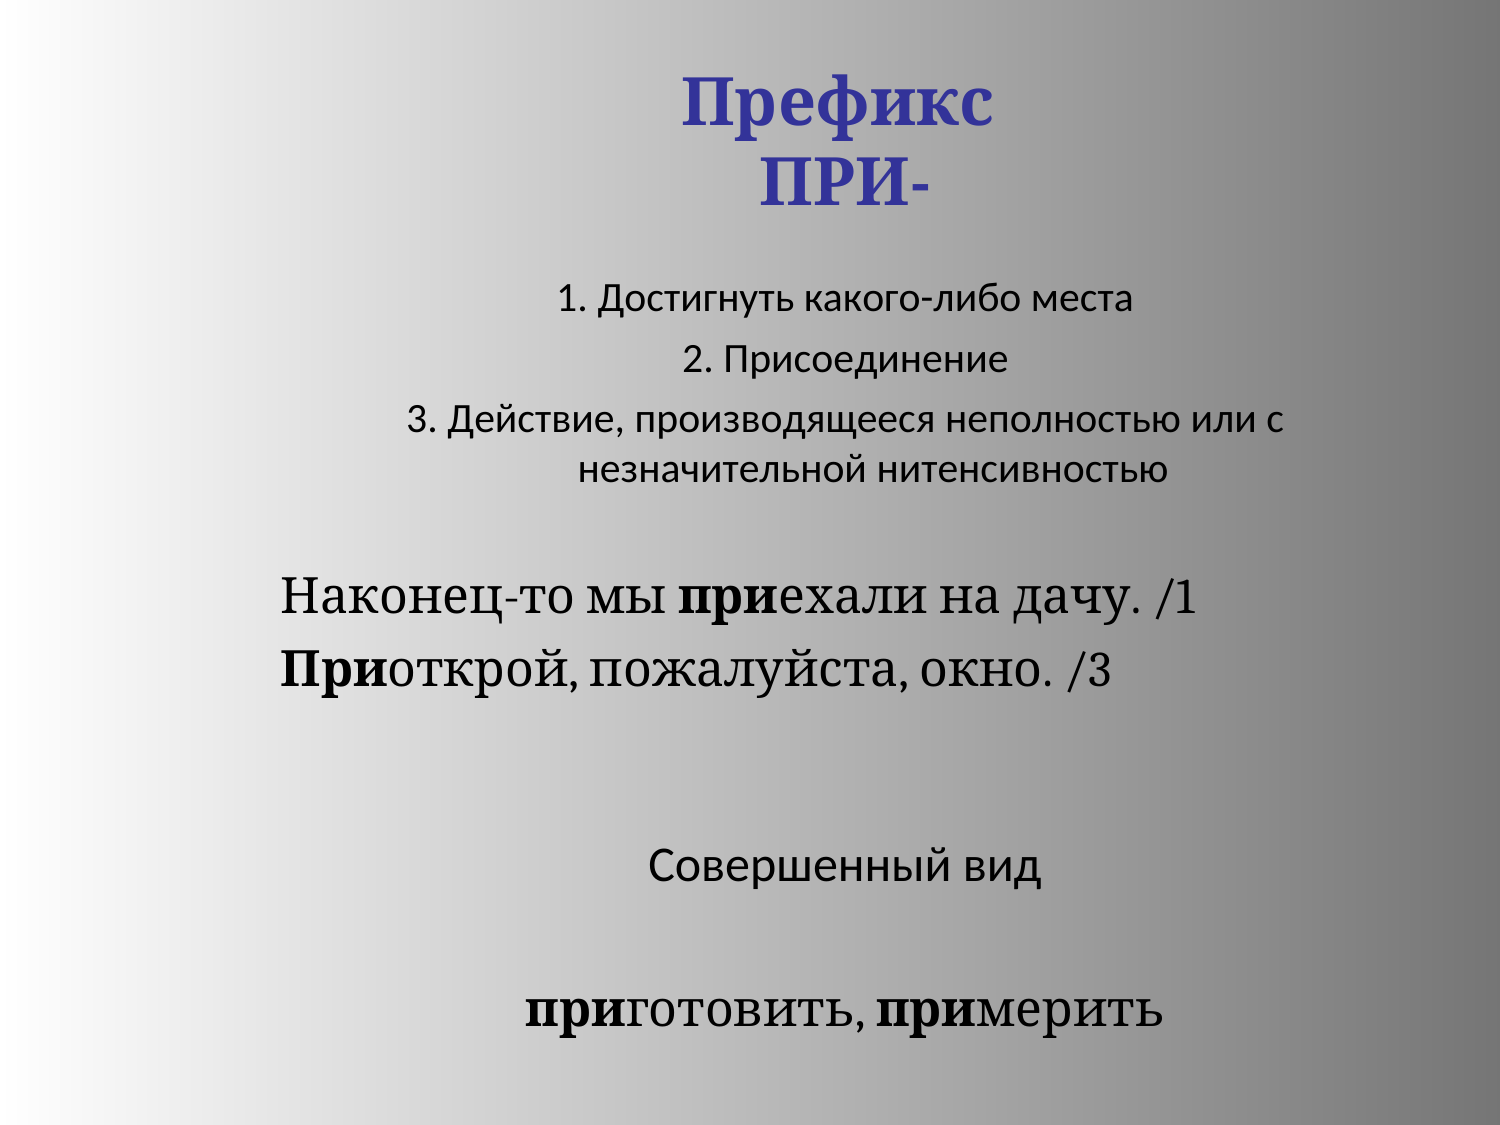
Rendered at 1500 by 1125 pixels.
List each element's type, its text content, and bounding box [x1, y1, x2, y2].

list 1. Достигнуть какого-либо места 2. Присоединение 3. Действие, производящееся неполностью или с незначительной нитенсивностью Наконец-то мы приехали на дачу. /1 Приоткрой, пожалуйста, окно. /3 [265, 262, 1426, 751]
title Префикс ПРИ- [265, 45, 1426, 233]
text_box Совершенный вид приготовить, примерить [265, 751, 1426, 1052]
